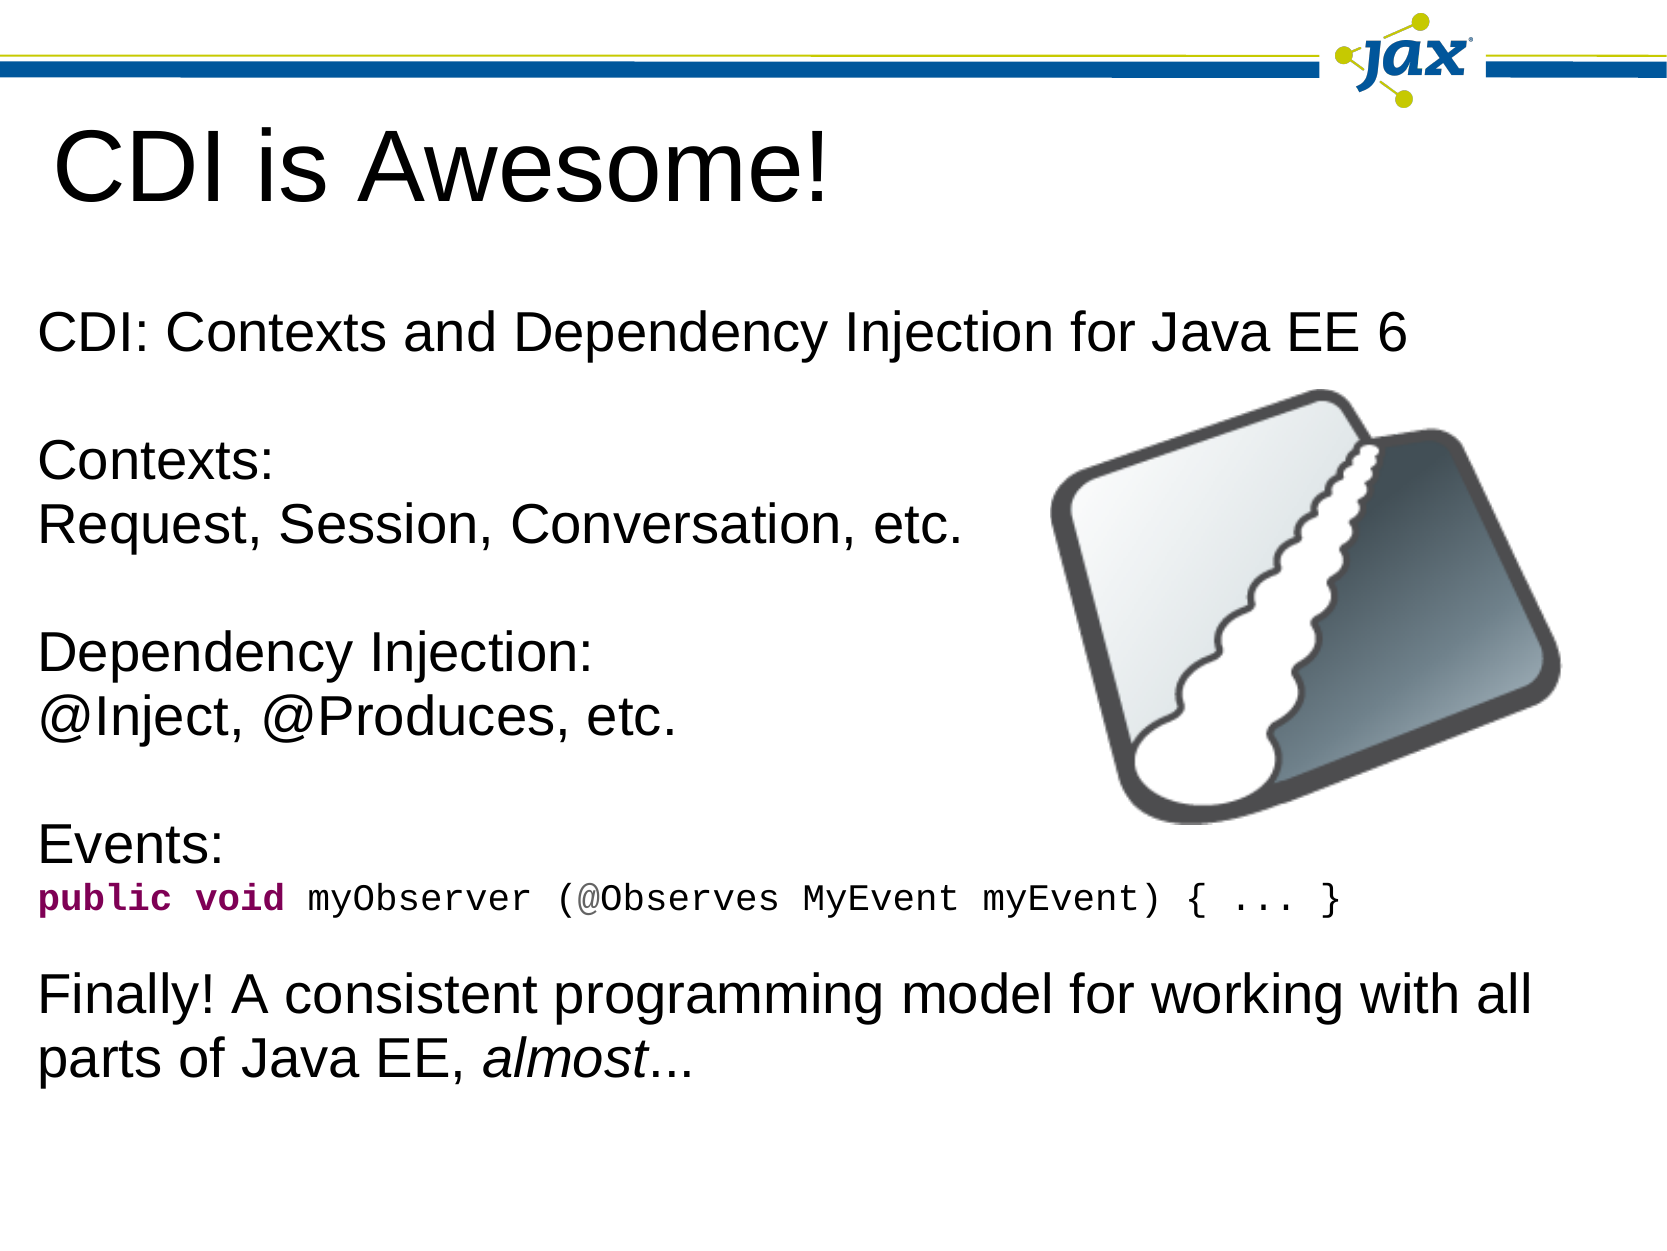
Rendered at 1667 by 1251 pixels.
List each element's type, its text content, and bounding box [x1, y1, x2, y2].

title CDI is Awesome! [37, 91, 1651, 230]
picture [1335, 13, 1473, 91]
list CDI: Contexts and Dependency Injection for Java EE 6 Contexts: Request, Session, Conversation, etc. Dependency Injection: @Inject, @Produces, etc. Events: public void myObserver (@Observes MyEvent myEvent) { ... } Finally! A consistent programming model for working with all parts of Java EE, almost... [37, 300, 1613, 1126]
picture [1050, 389, 1565, 826]
